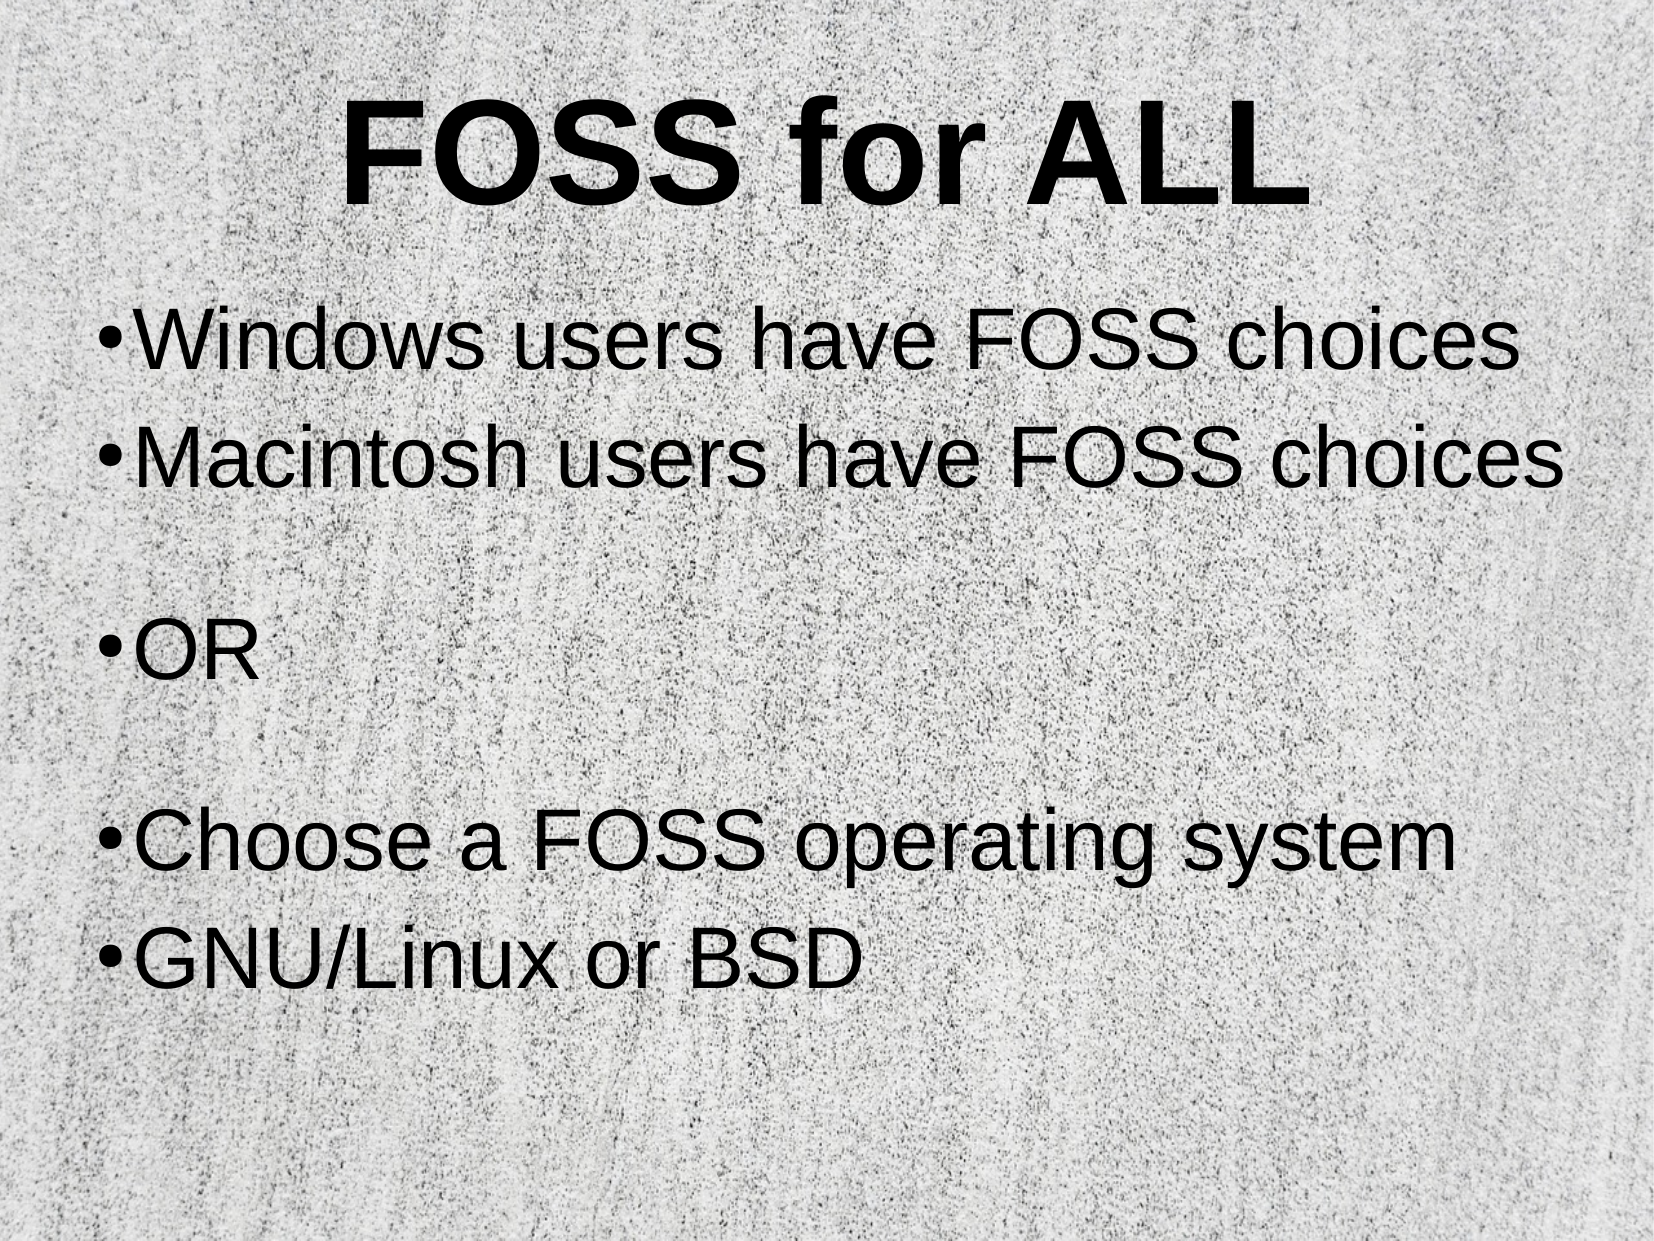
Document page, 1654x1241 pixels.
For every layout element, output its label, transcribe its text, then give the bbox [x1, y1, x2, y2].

list Windows users have FOSS choices Macintosh users have FOSS choices OR Choose a FOSS operating system GNU/Linux or BSD [82, 290, 1571, 1010]
picture [0, 0, 1654, 1241]
title FOSS for ALL [82, 49, 1571, 257]
